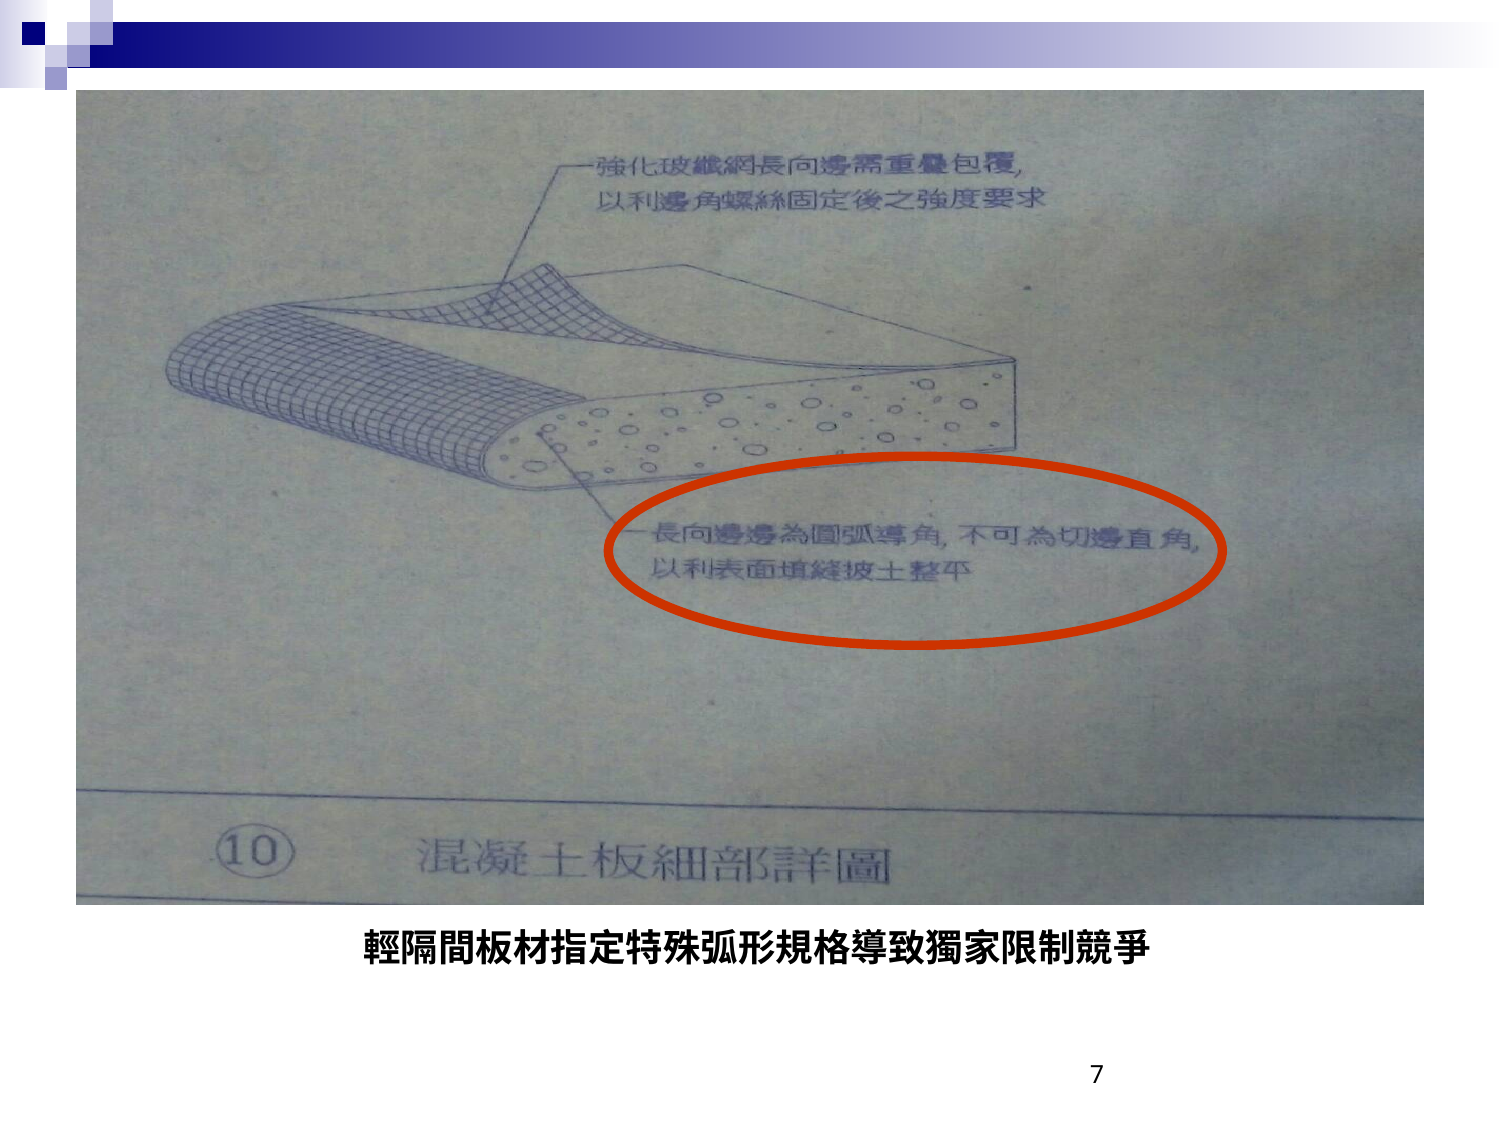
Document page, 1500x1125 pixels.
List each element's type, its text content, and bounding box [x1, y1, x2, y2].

picture [76, 90, 1424, 905]
text_box 輕隔間板材指定特殊弧形規格導致獨家限制競爭 [348, 917, 1209, 977]
text_box [1074, 1025, 1426, 1101]
